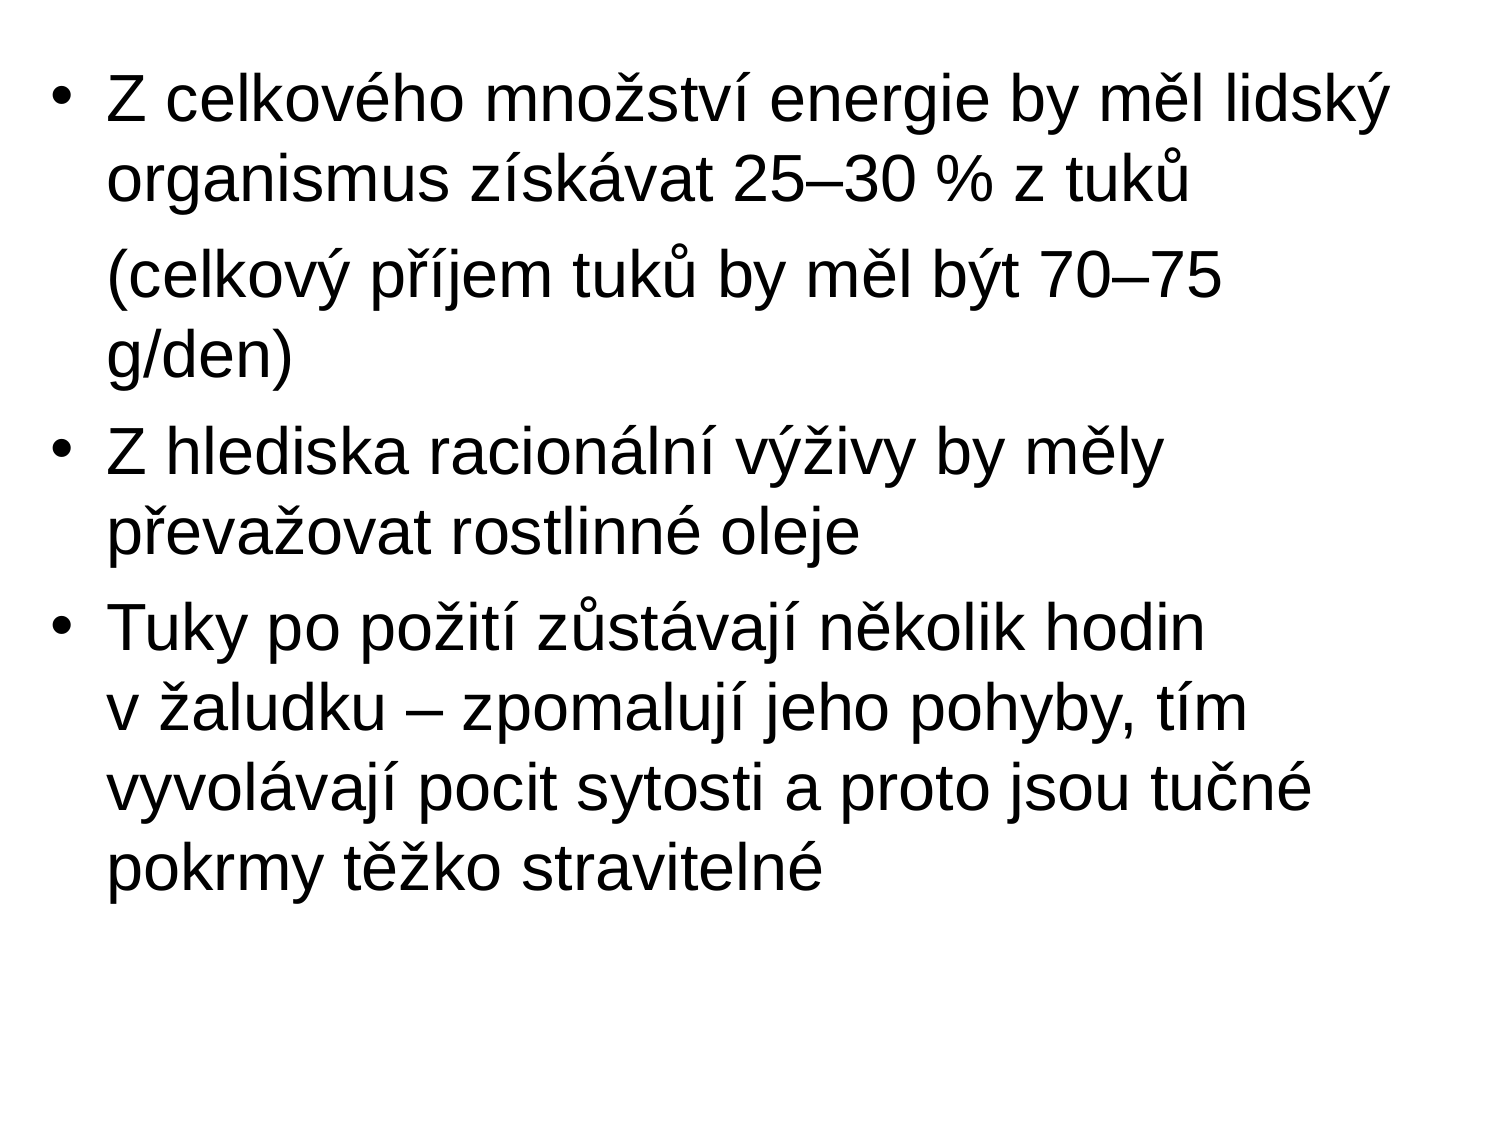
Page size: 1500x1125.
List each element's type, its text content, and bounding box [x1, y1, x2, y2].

list Z celkového množství energie by měl lidský organismus získávat 25–30 % z tuků (celkový příjem tuků by měl být 70–75 g/den) Z hlediska racionální výživy by měly převažovat rostlinné oleje Tuky po požití zůstávají několik hodin v žaludku – zpomalují jeho pohyby, tím vyvolávají pocit sytosti a proto jsou tučné pokrmy těžko stravitelné [35, 46, 1427, 1010]
